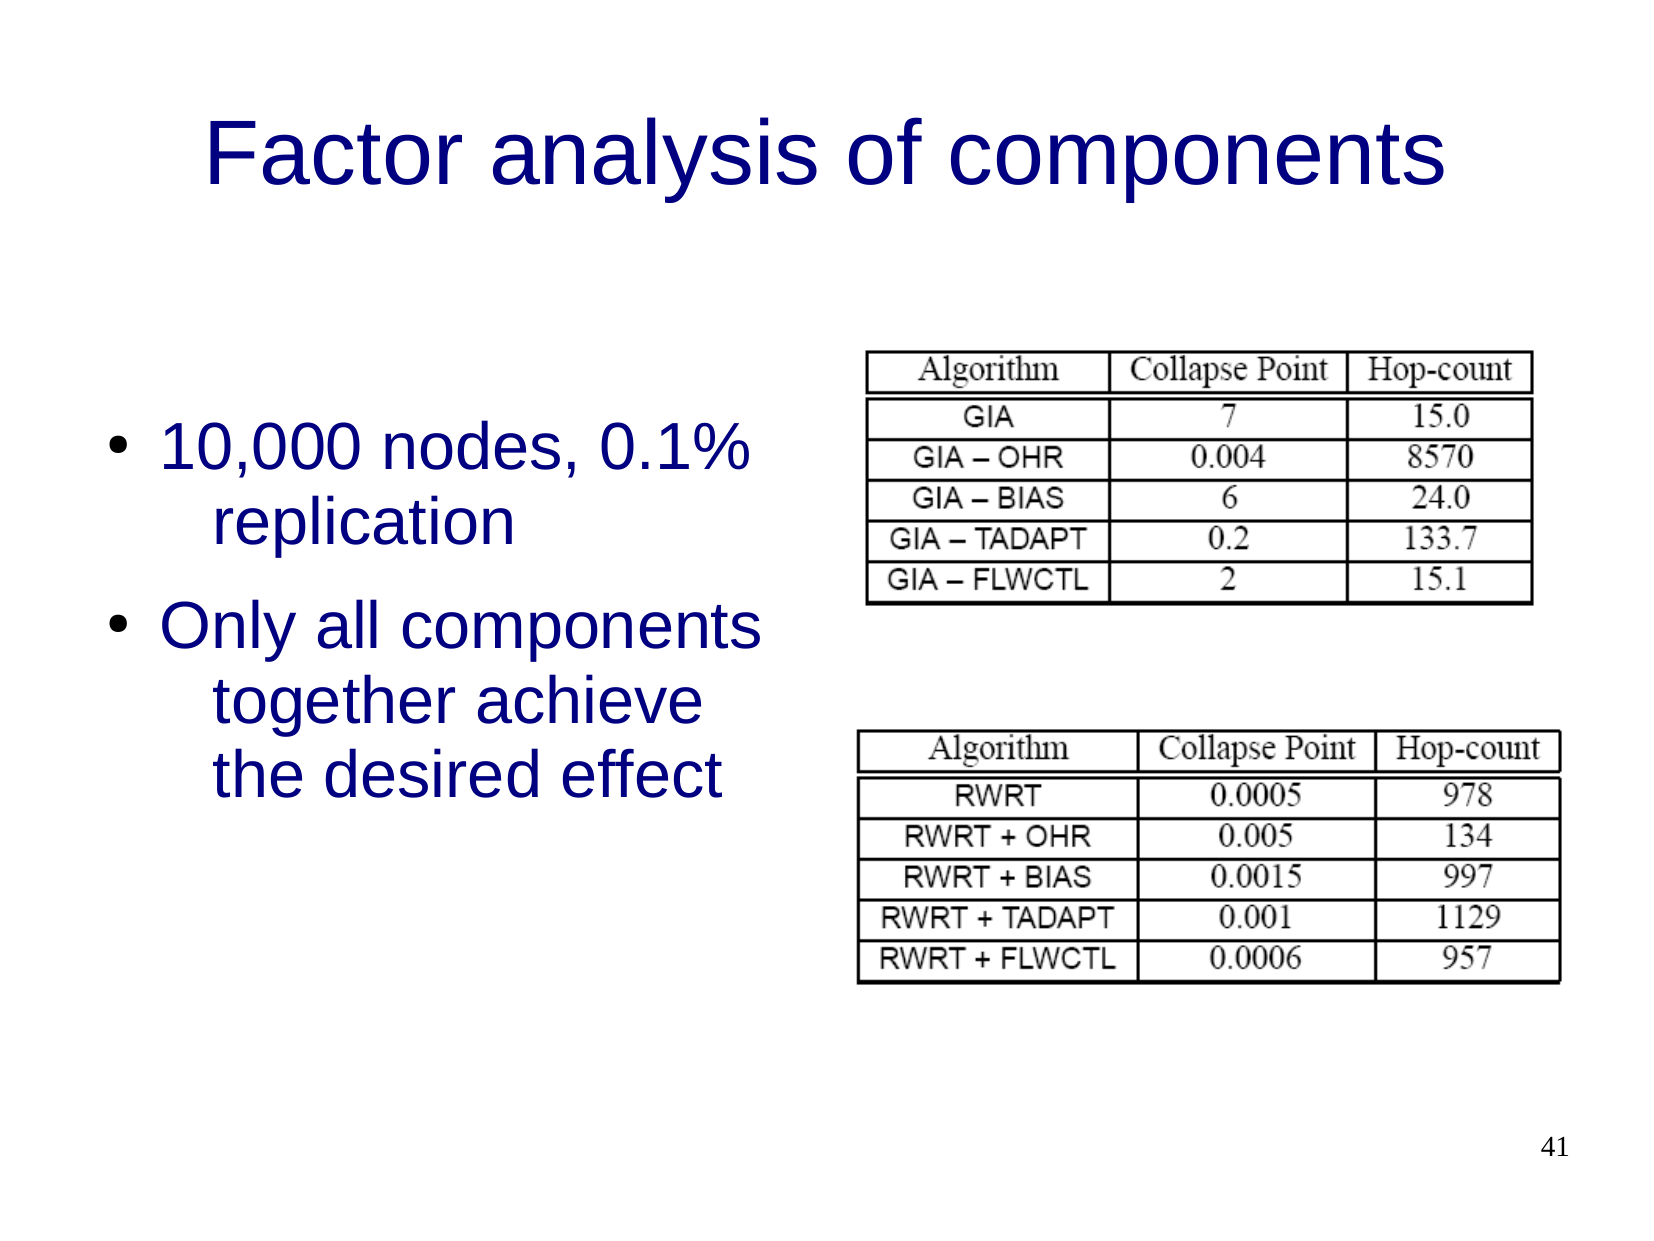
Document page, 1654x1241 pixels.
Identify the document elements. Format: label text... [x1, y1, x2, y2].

picture [854, 725, 1565, 988]
picture [858, 346, 1537, 609]
title Factor analysis of components [82, 49, 1571, 257]
list 10,000 nodes, 0.1% replication Only all components together achieve the desired effect [71, 408, 797, 897]
